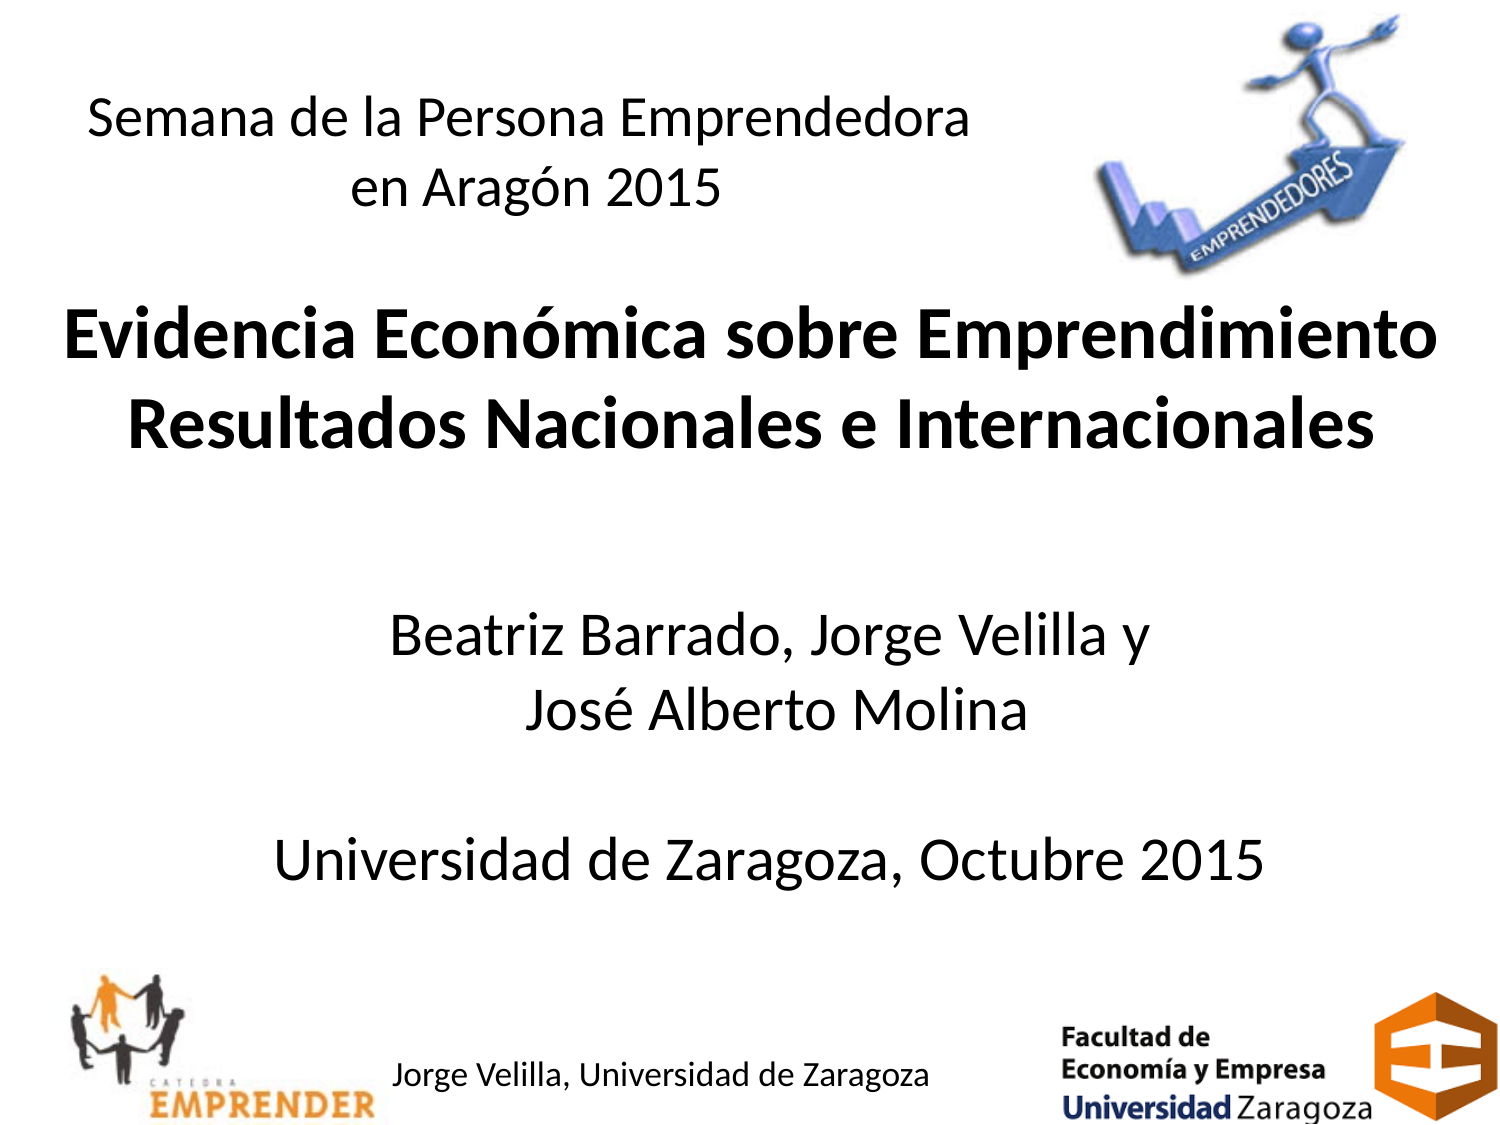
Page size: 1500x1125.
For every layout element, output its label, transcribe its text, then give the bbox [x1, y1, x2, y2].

picture [1050, 992, 1500, 1124]
title Evidencia Económica sobre Emprendimiento Resultados Nacionales e Internacionales [33, 276, 1471, 518]
picture [0, 968, 444, 1125]
picture [1080, 0, 1500, 281]
text_box Jorge Velilla, Universidad de Zaragoza [377, 1043, 946, 1101]
text_box Semana de la Persona Emprendedora en Aragón 2015 [73, 70, 1001, 226]
subtitle Beatriz Barrado, Jorge Velilla y José Alberto Molina Universidad de Zaragoza, Octubre 2015 [214, 586, 1328, 969]
